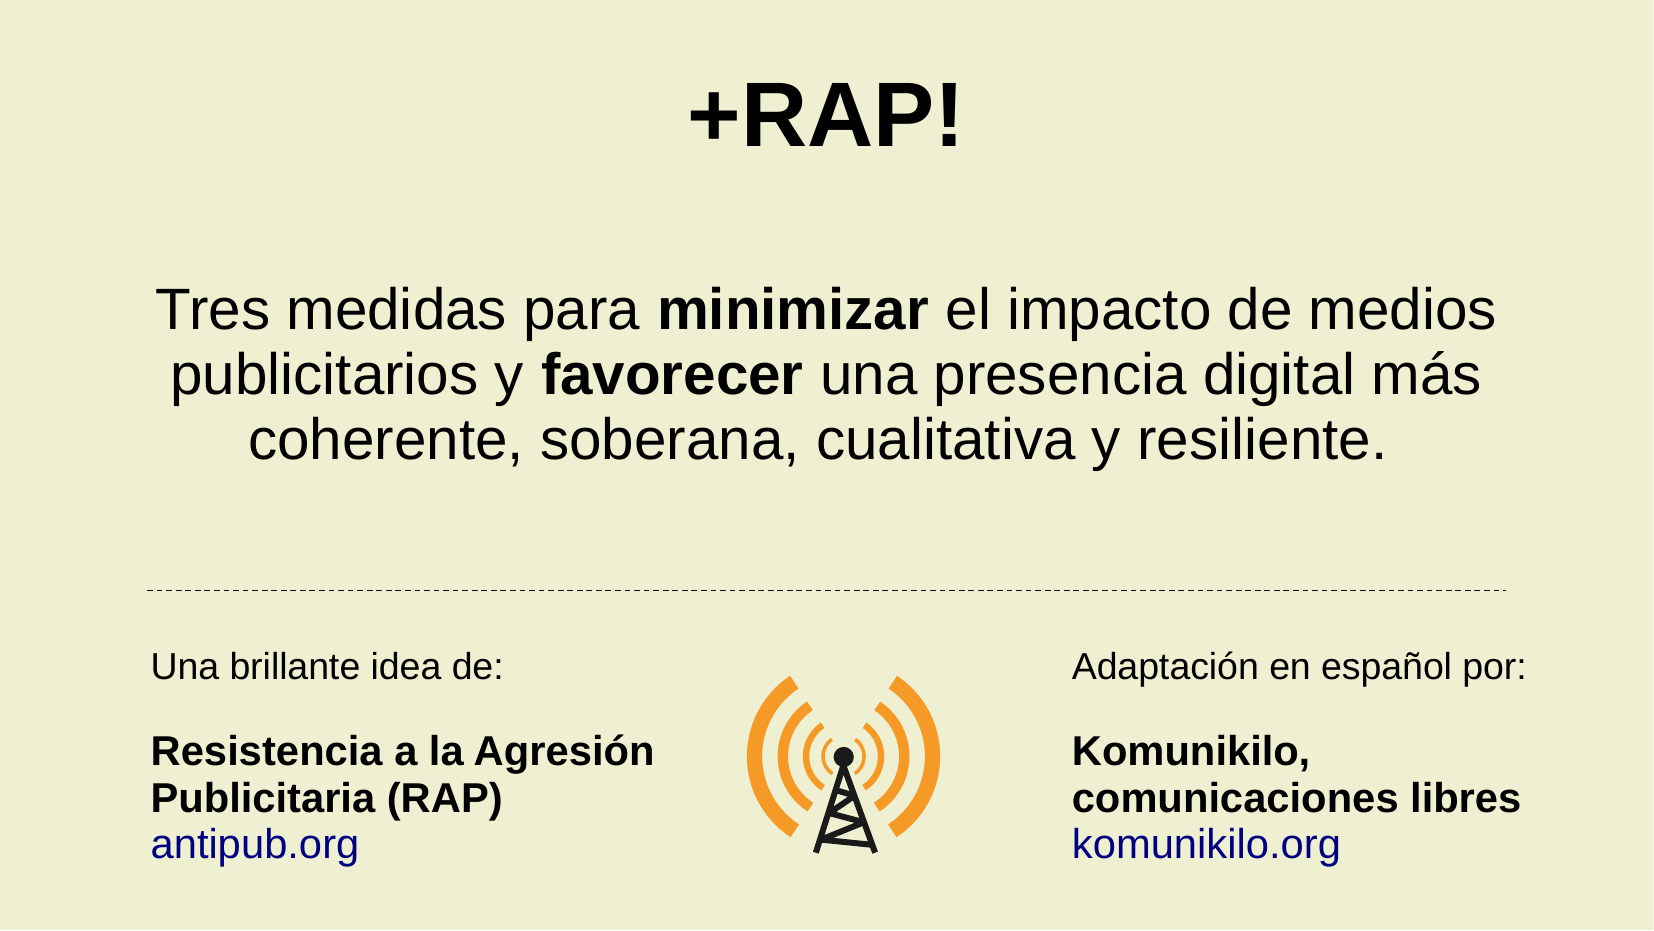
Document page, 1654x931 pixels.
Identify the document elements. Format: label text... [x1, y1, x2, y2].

text_box Resistencia a la Agresión Publicitaria (RAP) antipub.org [135, 720, 680, 922]
picture [726, 639, 961, 875]
text_box Komunikilo, comunicaciones libres komunikilo.org [1057, 720, 1565, 922]
text_box Una brillante idea de: [135, 637, 550, 695]
subtitle Tres medidas para minimizar el impacto de medios publicitarios y favorecer una presencia digital más coherente, soberana, cualitativa y resiliente. [82, 247, 1571, 502]
text_box Adaptación en español por: [1057, 637, 1565, 720]
title +RAP! [82, 37, 1571, 193]
